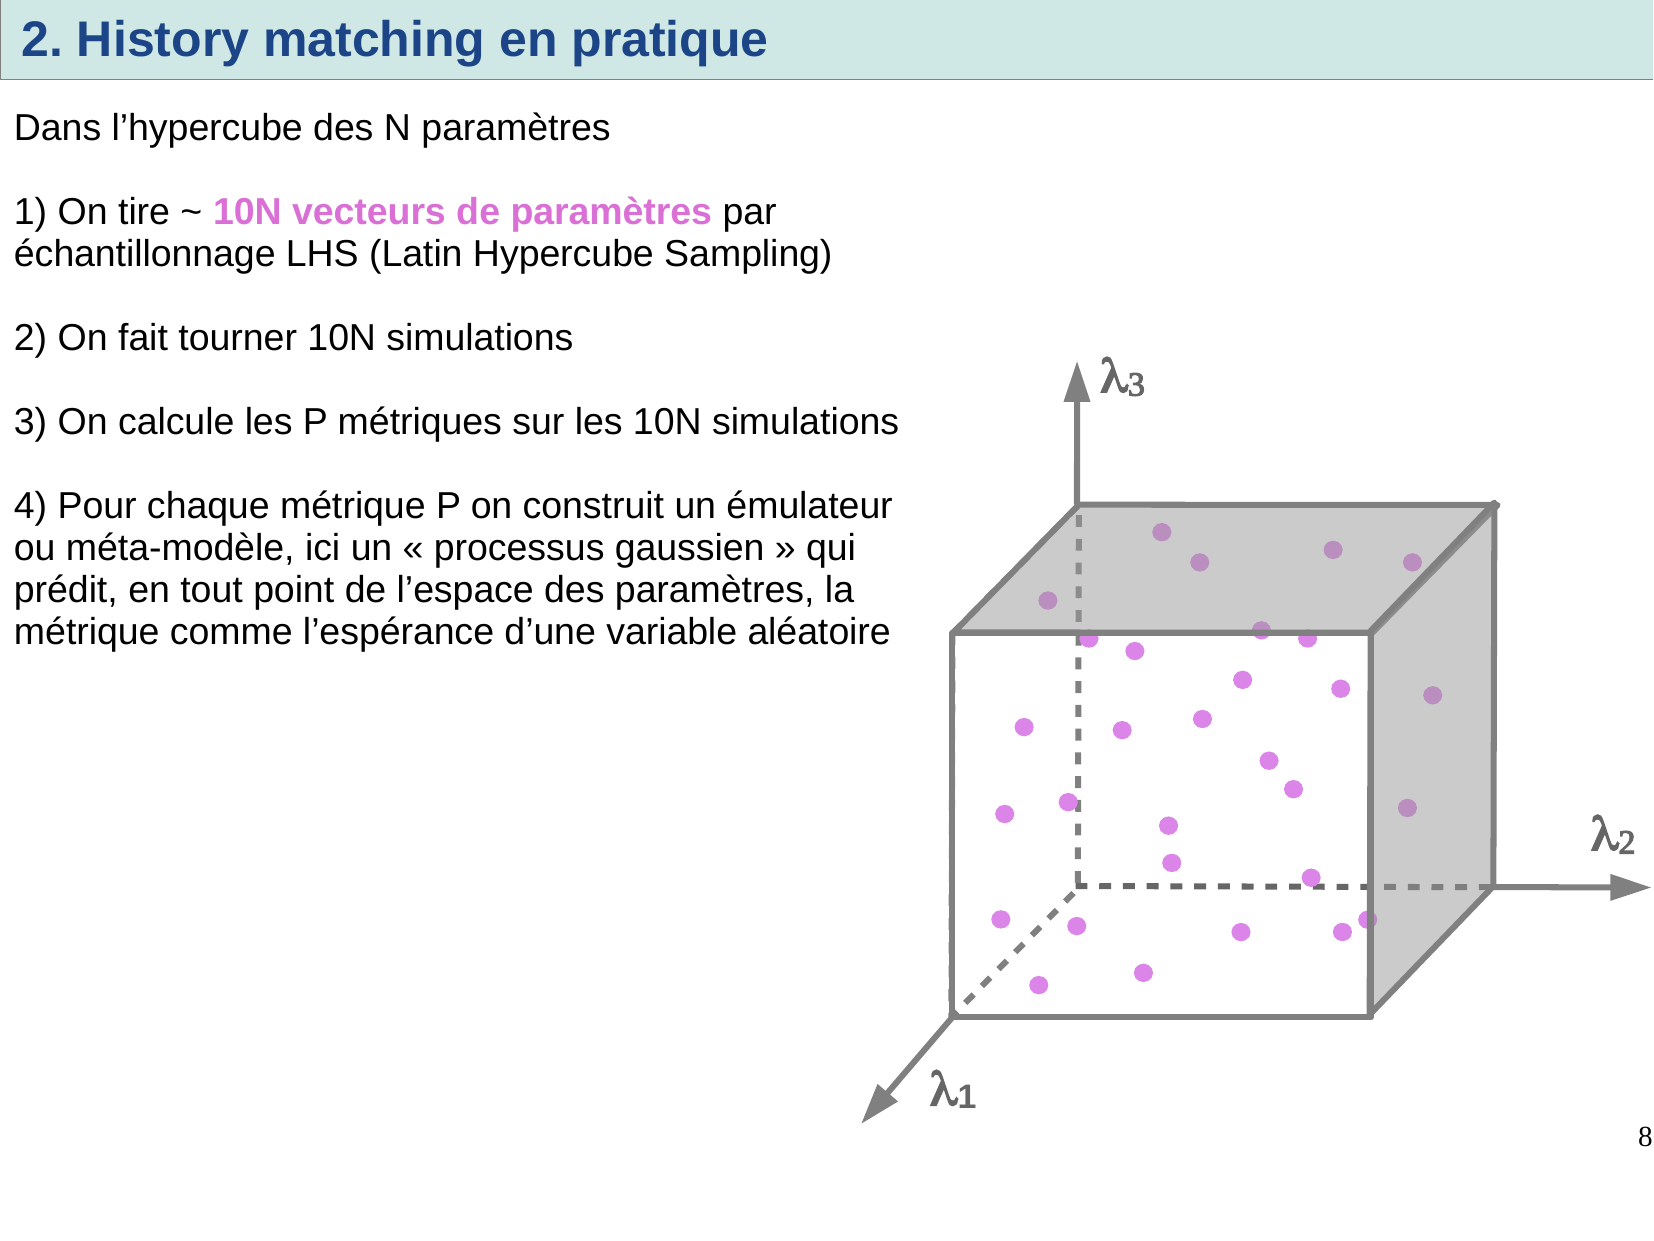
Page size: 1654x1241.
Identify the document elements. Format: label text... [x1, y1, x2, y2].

text_box [1231, 922, 1251, 942]
text_box [1162, 853, 1182, 873]
text_box [995, 804, 1015, 824]
text_box [1254, 636, 1269, 640]
text_box [0, 0, 1653, 80]
text_box [1259, 751, 1279, 770]
text_box [1014, 717, 1034, 737]
text_box [1298, 636, 1318, 648]
text_box [1331, 679, 1351, 698]
text_box [1301, 868, 1321, 887]
text_box [1358, 910, 1368, 929]
text_box [1283, 779, 1304, 799]
text_box [1133, 963, 1154, 983]
text_box [1029, 975, 1049, 995]
text_box [1067, 916, 1087, 936]
text_box [1079, 636, 1099, 648]
text_box Dans l’hypercube des N paramètres 1) On tire ~ 10N vecteurs de paramètres par échantillonnage LHS (Latin Hypercube Sampling) 2) On fait tourner 10N simulations 3) On calcule les P métriques sur les 10N simulations 4) Pour chaque métrique P on construit un émulateur ou méta-modèle, ici un « processus gaussien » qui prédit, en tout point de l’espace des paramètres, la métrique comme l’espérance d’une variable aléatoire [0, 98, 946, 969]
text_box [1192, 709, 1213, 729]
text_box [1233, 670, 1253, 690]
text_box [1158, 816, 1179, 835]
text_box [1112, 720, 1132, 740]
text_box l1 [915, 1052, 992, 1124]
text_box l3 [1085, 350, 1160, 411]
text_box l2 [1576, 807, 1651, 869]
text_box [1332, 922, 1353, 942]
text_box [1058, 792, 1078, 812]
text_box [991, 910, 1011, 929]
text_box [955, 502, 1498, 1011]
text_box 2. History matching en pratique [6, 3, 877, 75]
text_box [1125, 641, 1145, 661]
